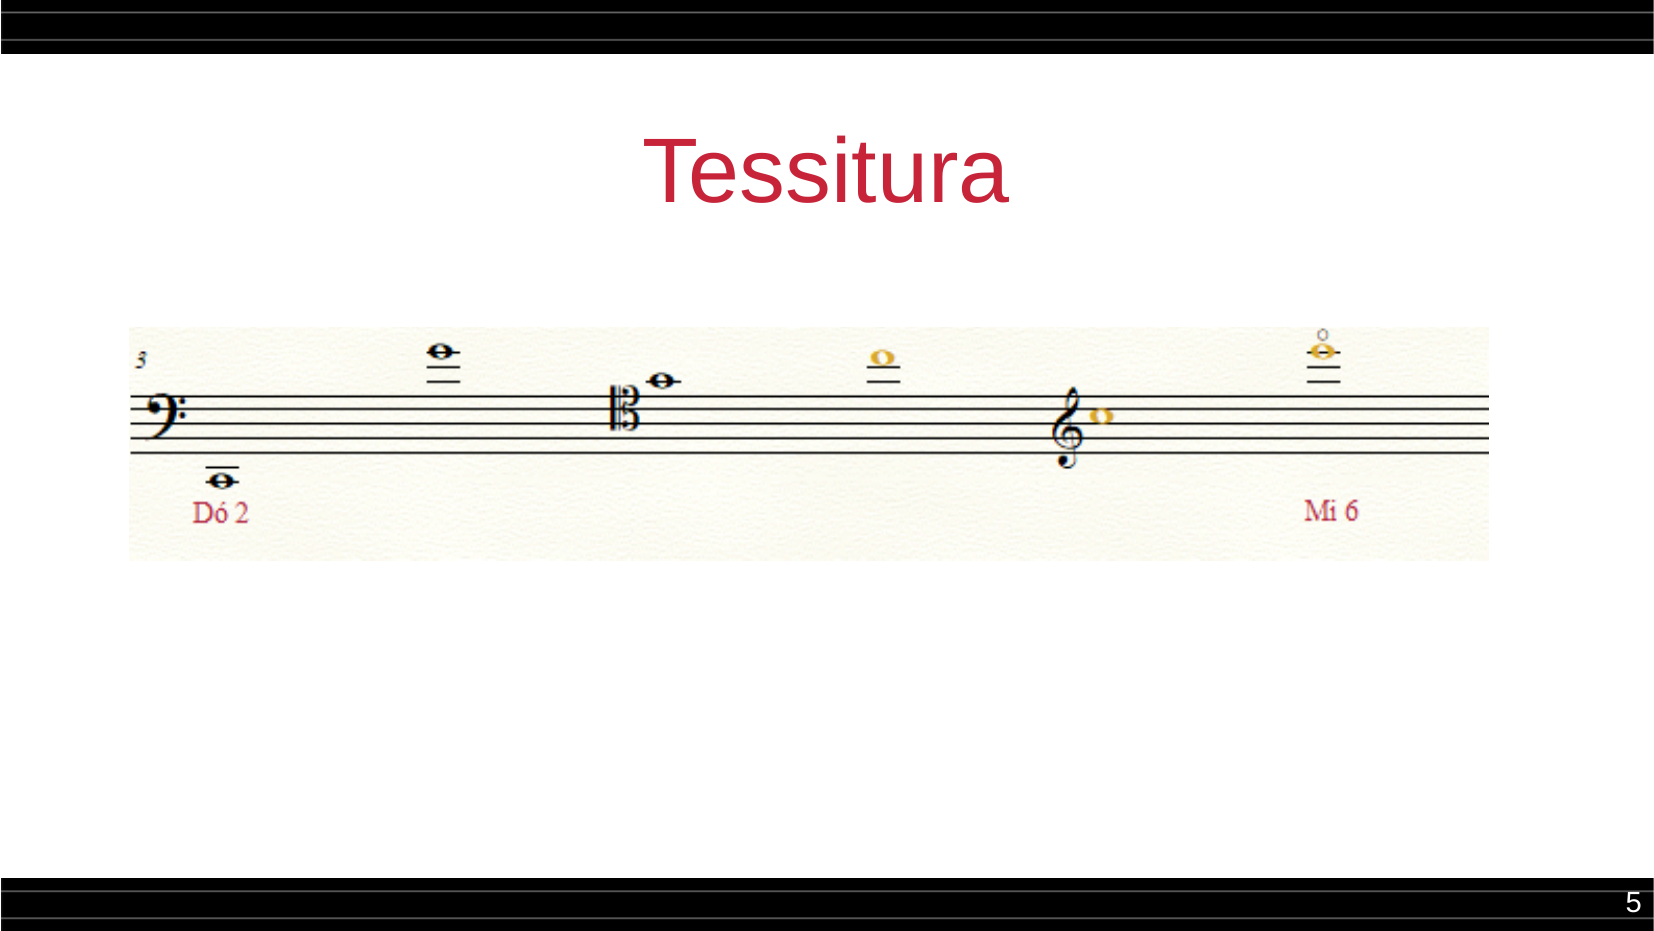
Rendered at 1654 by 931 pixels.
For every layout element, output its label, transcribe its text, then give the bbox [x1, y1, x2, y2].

picture [129, 327, 1489, 562]
picture [1, 0, 1654, 54]
title Tessitura [82, 92, 1571, 249]
picture [1, 878, 1654, 931]
